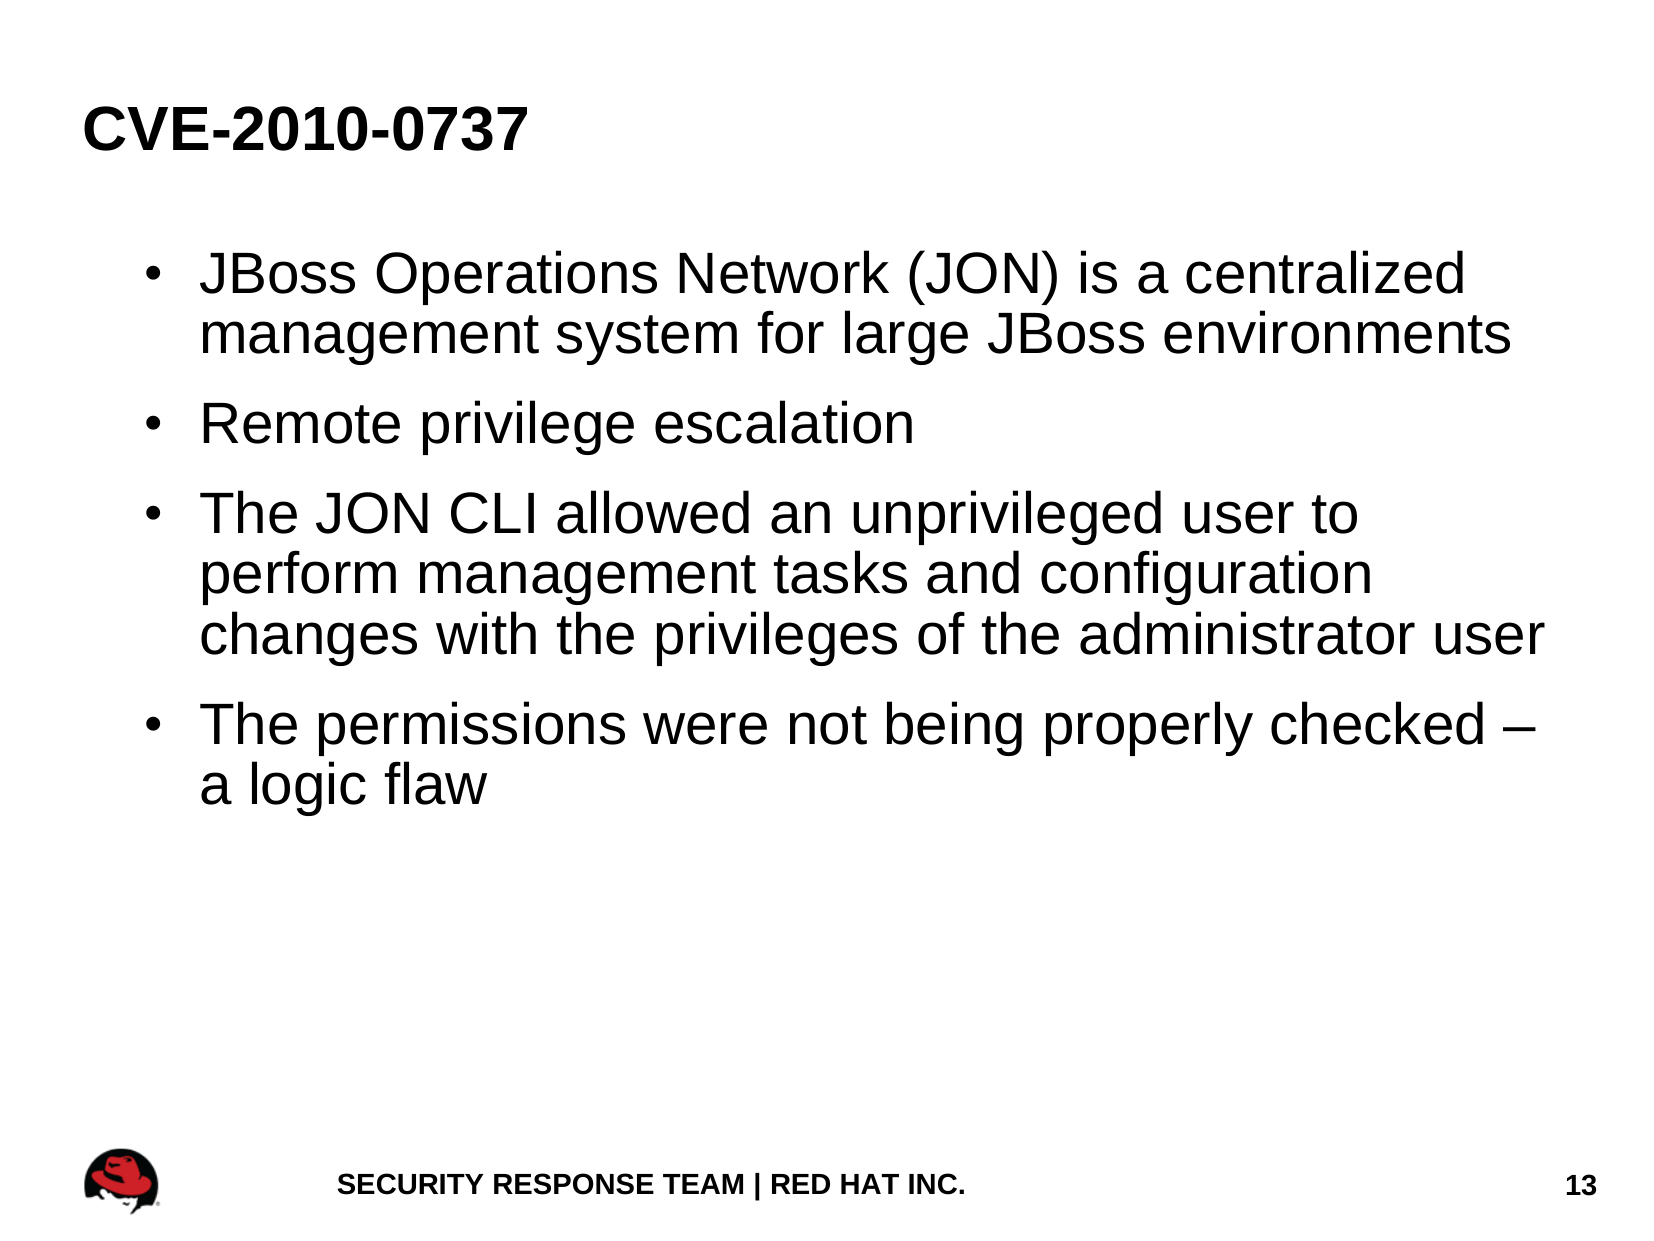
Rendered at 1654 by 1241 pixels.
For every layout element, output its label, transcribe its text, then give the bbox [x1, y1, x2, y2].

picture [83, 1146, 166, 1224]
title CVE-2010-0737 [82, 37, 1571, 225]
list JBoss Operations Network (JON) is a centralized management system for large JBoss environments Remote privilege escalation The JON CLI allowed an unprivileged user to perform management tasks and configuration changes with the privileges of the administrator user The permissions were not being properly checked – a logic flaw [86, 244, 1575, 1039]
